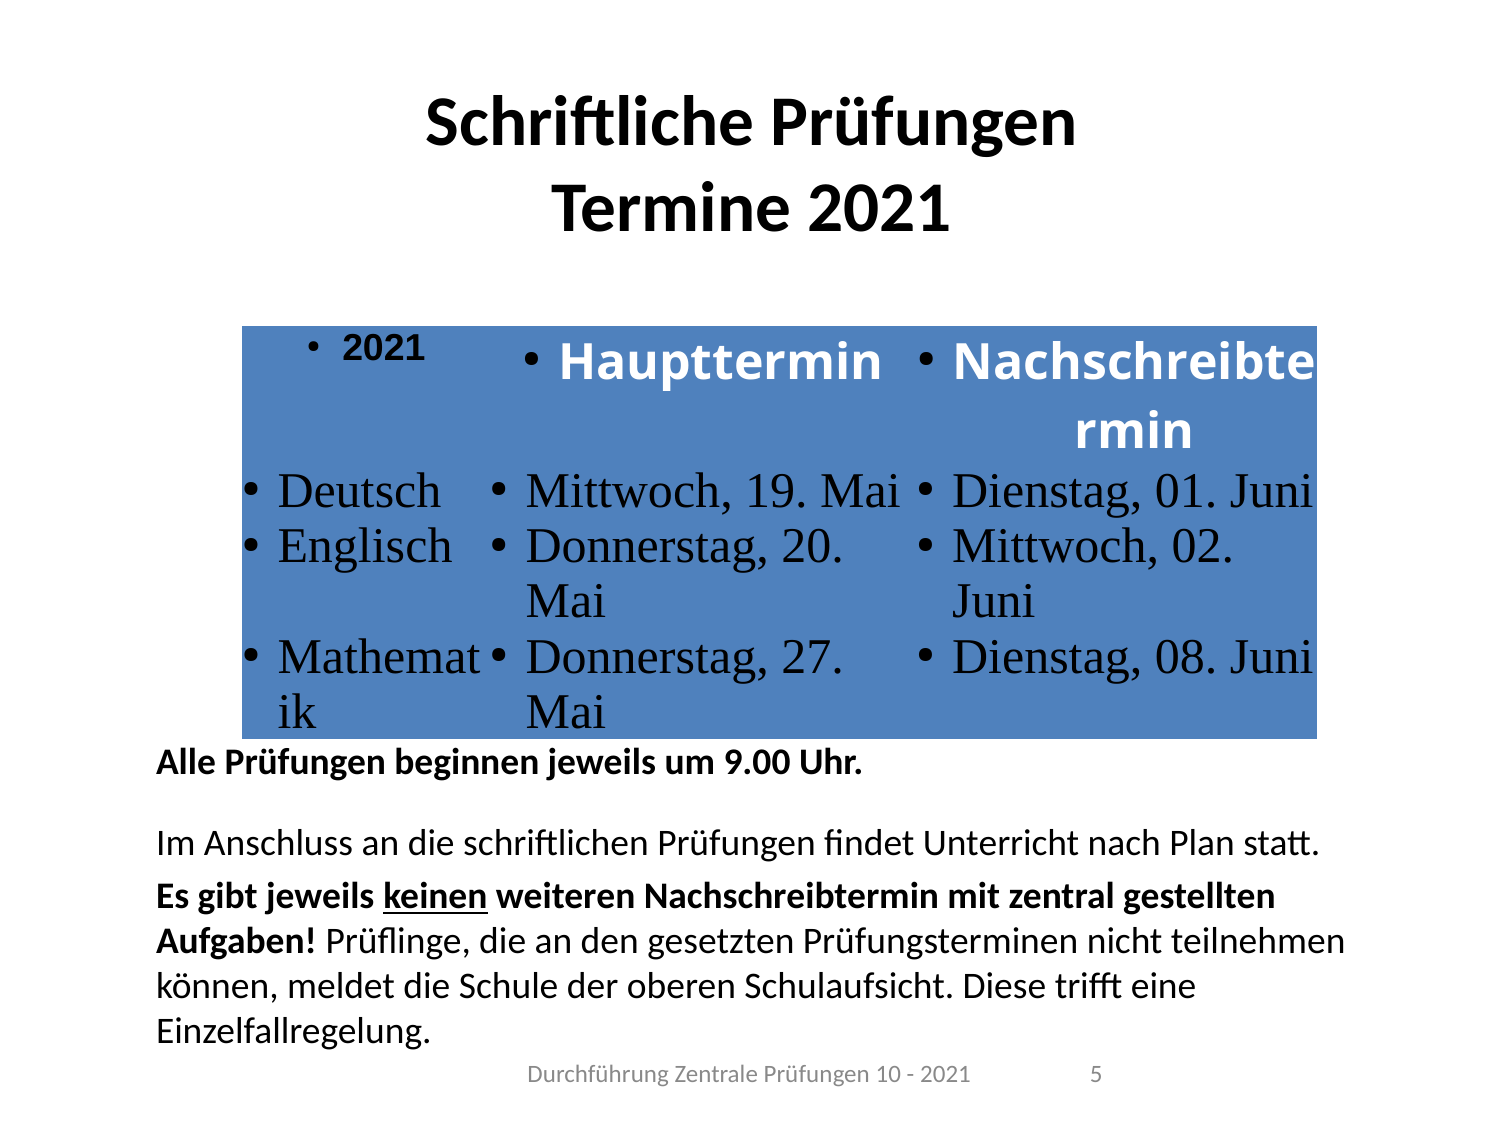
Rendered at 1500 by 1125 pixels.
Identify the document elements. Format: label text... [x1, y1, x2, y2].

table_cell Dienstag, 01. Juni [917, 463, 1317, 518]
text_box Durchführung Zentrale Prüfungen 10 - 2021 [512, 1042, 988, 1103]
table_cell Englisch [242, 518, 490, 629]
text_box Alle Prüfungen beginnen jeweils um 9.00 Uhr. [141, 729, 879, 789]
table_header Nachschreibtermin [917, 326, 1317, 463]
table_cell Donnerstag, 20. Mai [490, 518, 917, 629]
table_cell Mittwoch, 19. Mai [490, 463, 917, 518]
table_header Haupttermin [490, 326, 917, 463]
list [76, 255, 1427, 998]
table_cell Dienstag, 08. Juni [917, 629, 1317, 739]
text_box Im Anschluss an die schriftlichen Prüfungen findet Unterricht nach Plan statt. Es gibt jeweils keinen weiteren Nachschreibtermin mit zentral gestellten Aufgaben! Prüflinge, die an den gesetzten Prüfungsterminen nicht teilnehmen können, meldet die Schule der oberen Schulaufsicht. Diese trifft eine Einzelfallregelung. [141, 811, 1388, 1059]
table_cell Mathematik [242, 629, 490, 729]
table_cell Donnerstag, 27. Mai [490, 629, 917, 739]
table_cell Mittwoch, 02. Juni [917, 518, 1317, 629]
text_box 5 [1074, 1042, 1426, 1103]
table_header 2021 [242, 326, 490, 463]
table_cell Deutsch [242, 463, 490, 518]
title Schriftliche Prüfungen Termine 2021 [76, 66, 1427, 254]
